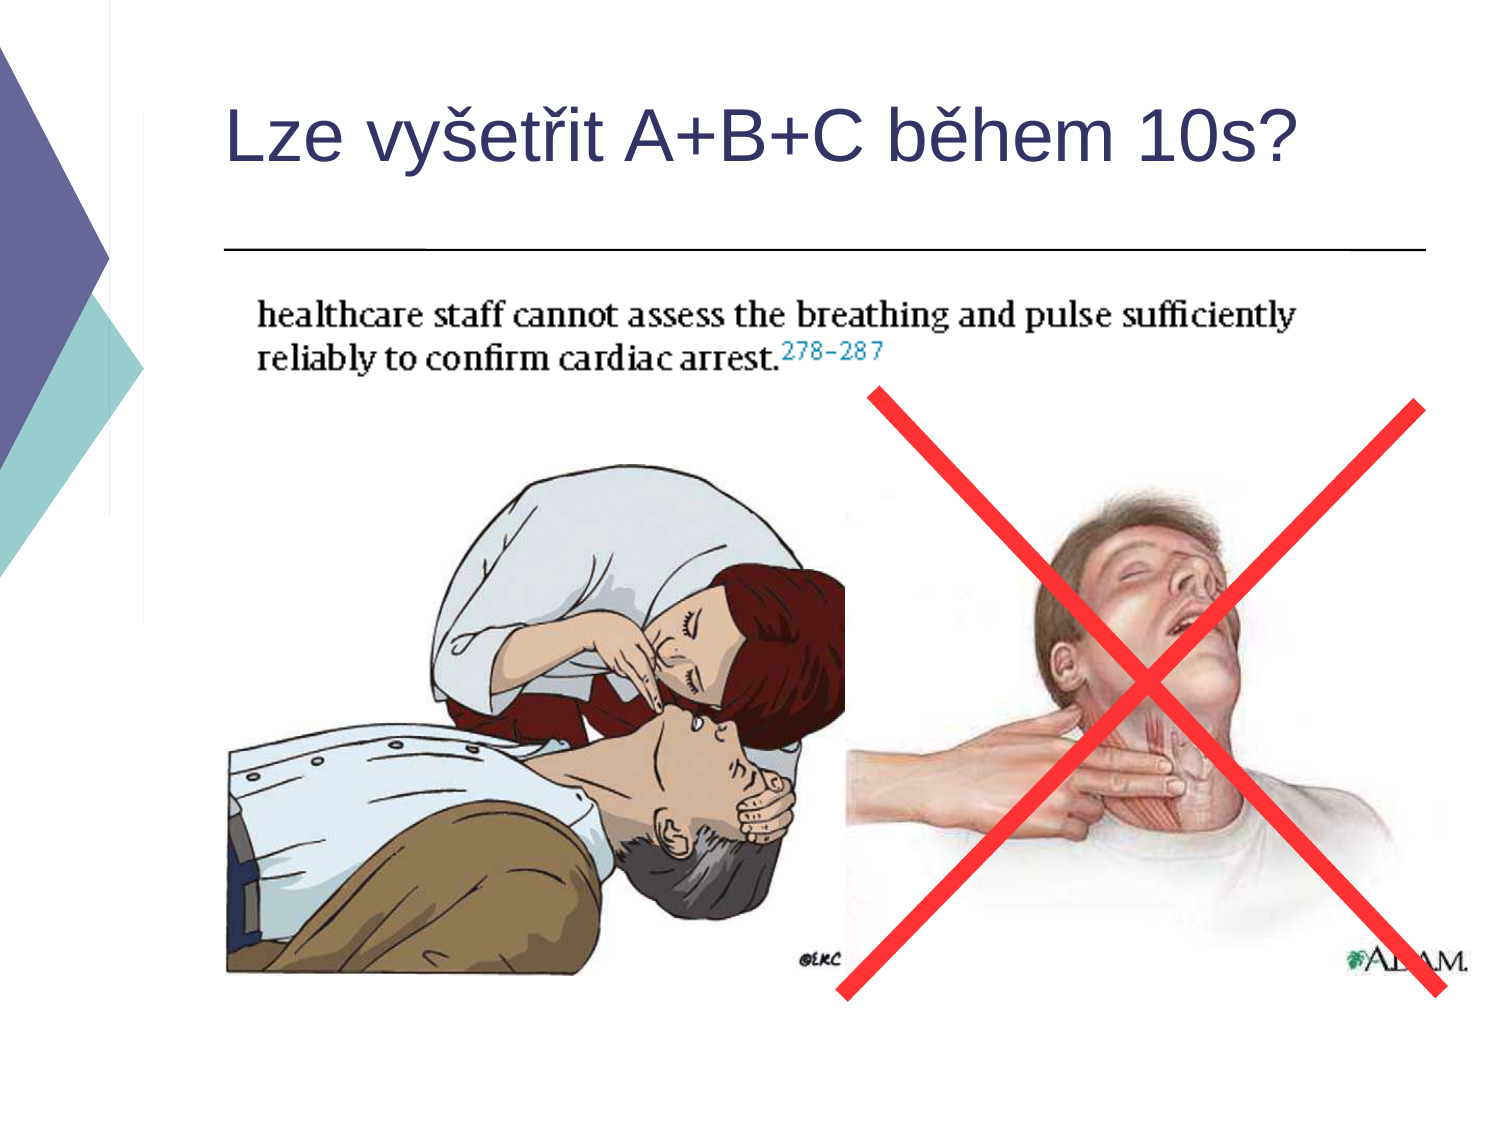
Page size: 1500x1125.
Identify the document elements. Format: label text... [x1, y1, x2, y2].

title Lze vyšetřit A+B+C během 10s? [224, 41, 1423, 236]
picture [966, 475, 1336, 668]
picture [225, 464, 1134, 976]
picture [242, 284, 1307, 381]
picture [1162, 475, 1471, 976]
picture [875, 696, 1413, 976]
